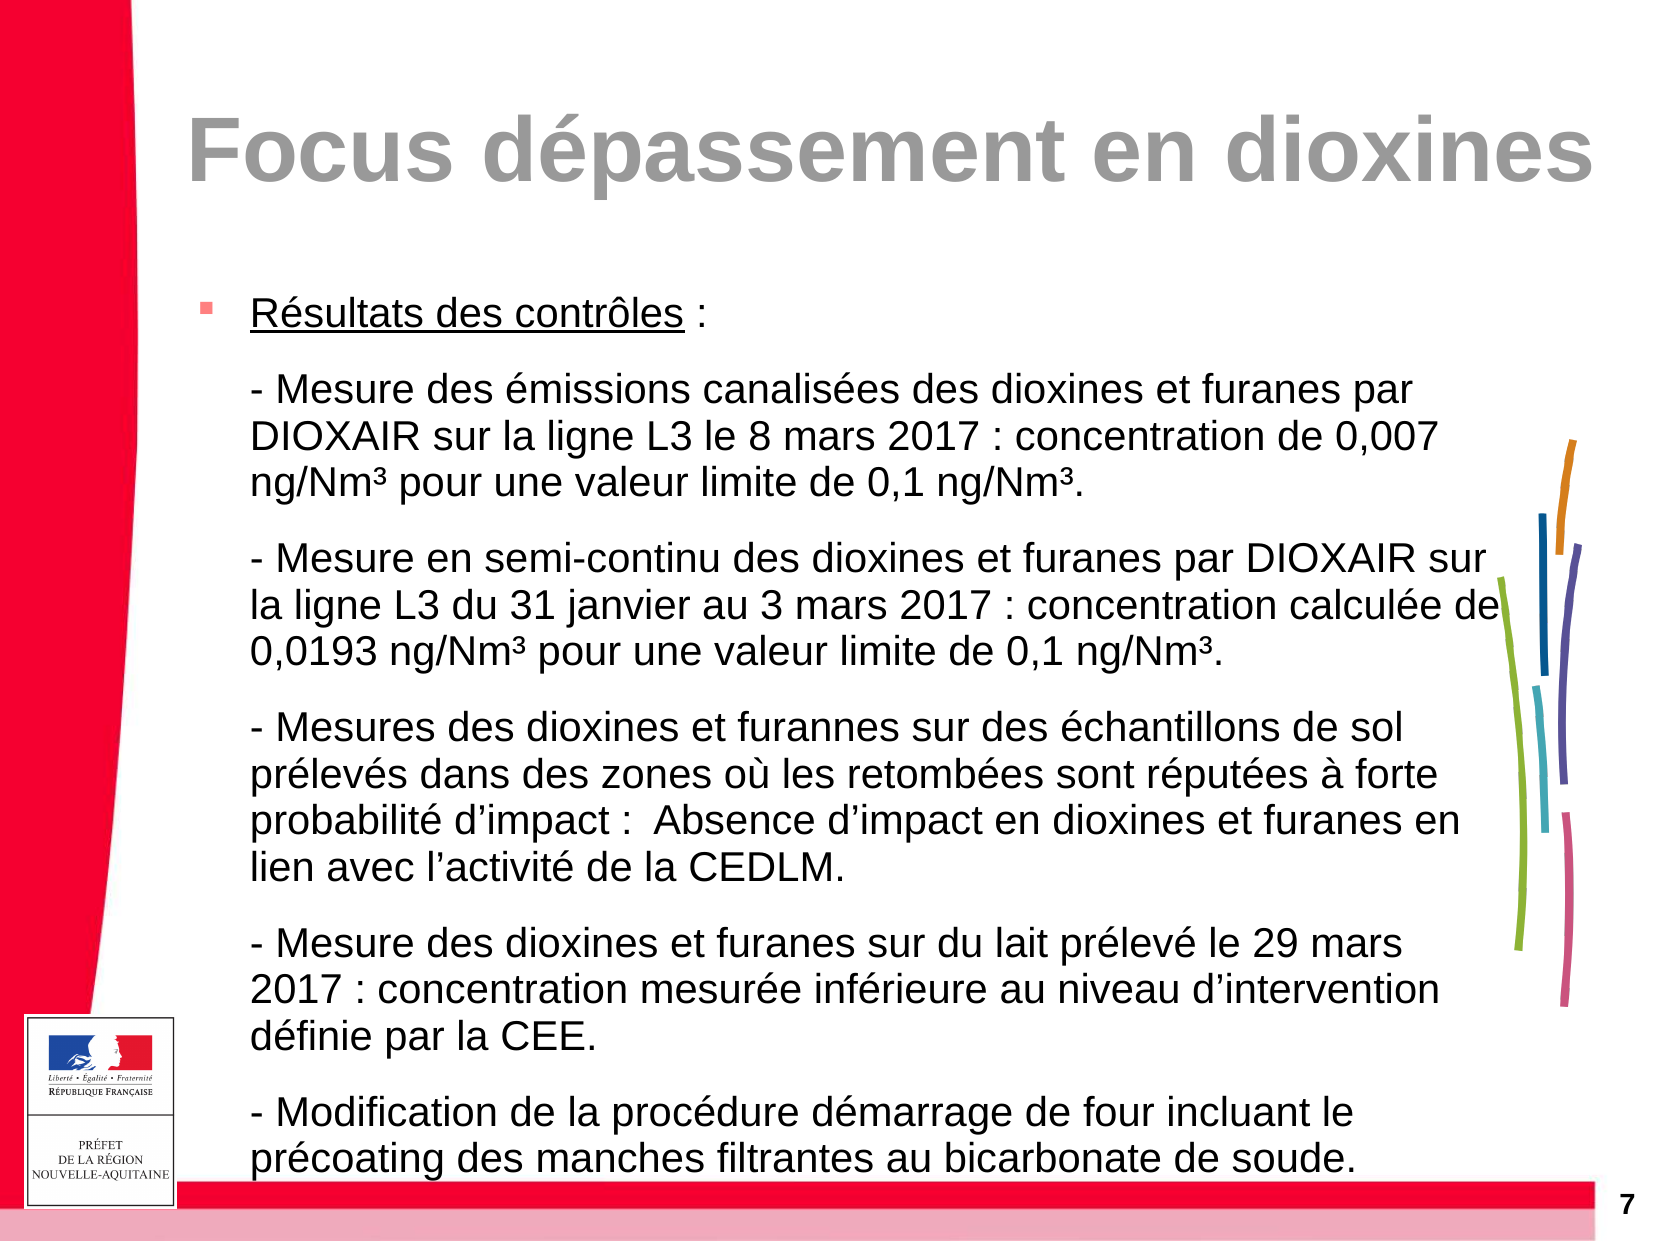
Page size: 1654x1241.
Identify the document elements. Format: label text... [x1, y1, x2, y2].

picture [0, 0, 1654, 1241]
title Focus dépassement en dioxines [147, 46, 1637, 254]
list Résultats des contrôles : - Mesure des émissions canalisées des dioxines et furanes par DIOXAIR sur la ligne L3 le 8 mars 2017 : concentration de 0,007 ng/Nm³ pour une valeur limite de 0,1 ng/Nm³. - Mesure en semi-continu des dioxines et furanes par DIOXAIR sur la ligne L3 du 31 janvier au 3 mars 2017 : concentration calculée de 0,0193 ng/Nm³ pour une valeur limite de 0,1 ng/Nm³. - Mesures des dioxines et furannes sur des échantillons de sol prélevés dans des zones où les retombées sont réputées à forte probabilité d’impact : Absence d’impact en dioxines et furanes en lien avec l’activité de la CEDLM. - Mesure des dioxines et furanes sur du lait prélevé le 29 mars 2017 : concentration mesurée inférieure au niveau d’intervention définie par la CEE. - Modification de la procédure démarrage de four incluant le précoating des manches filtrantes au bicarbonate de soude. [179, 290, 1509, 1182]
